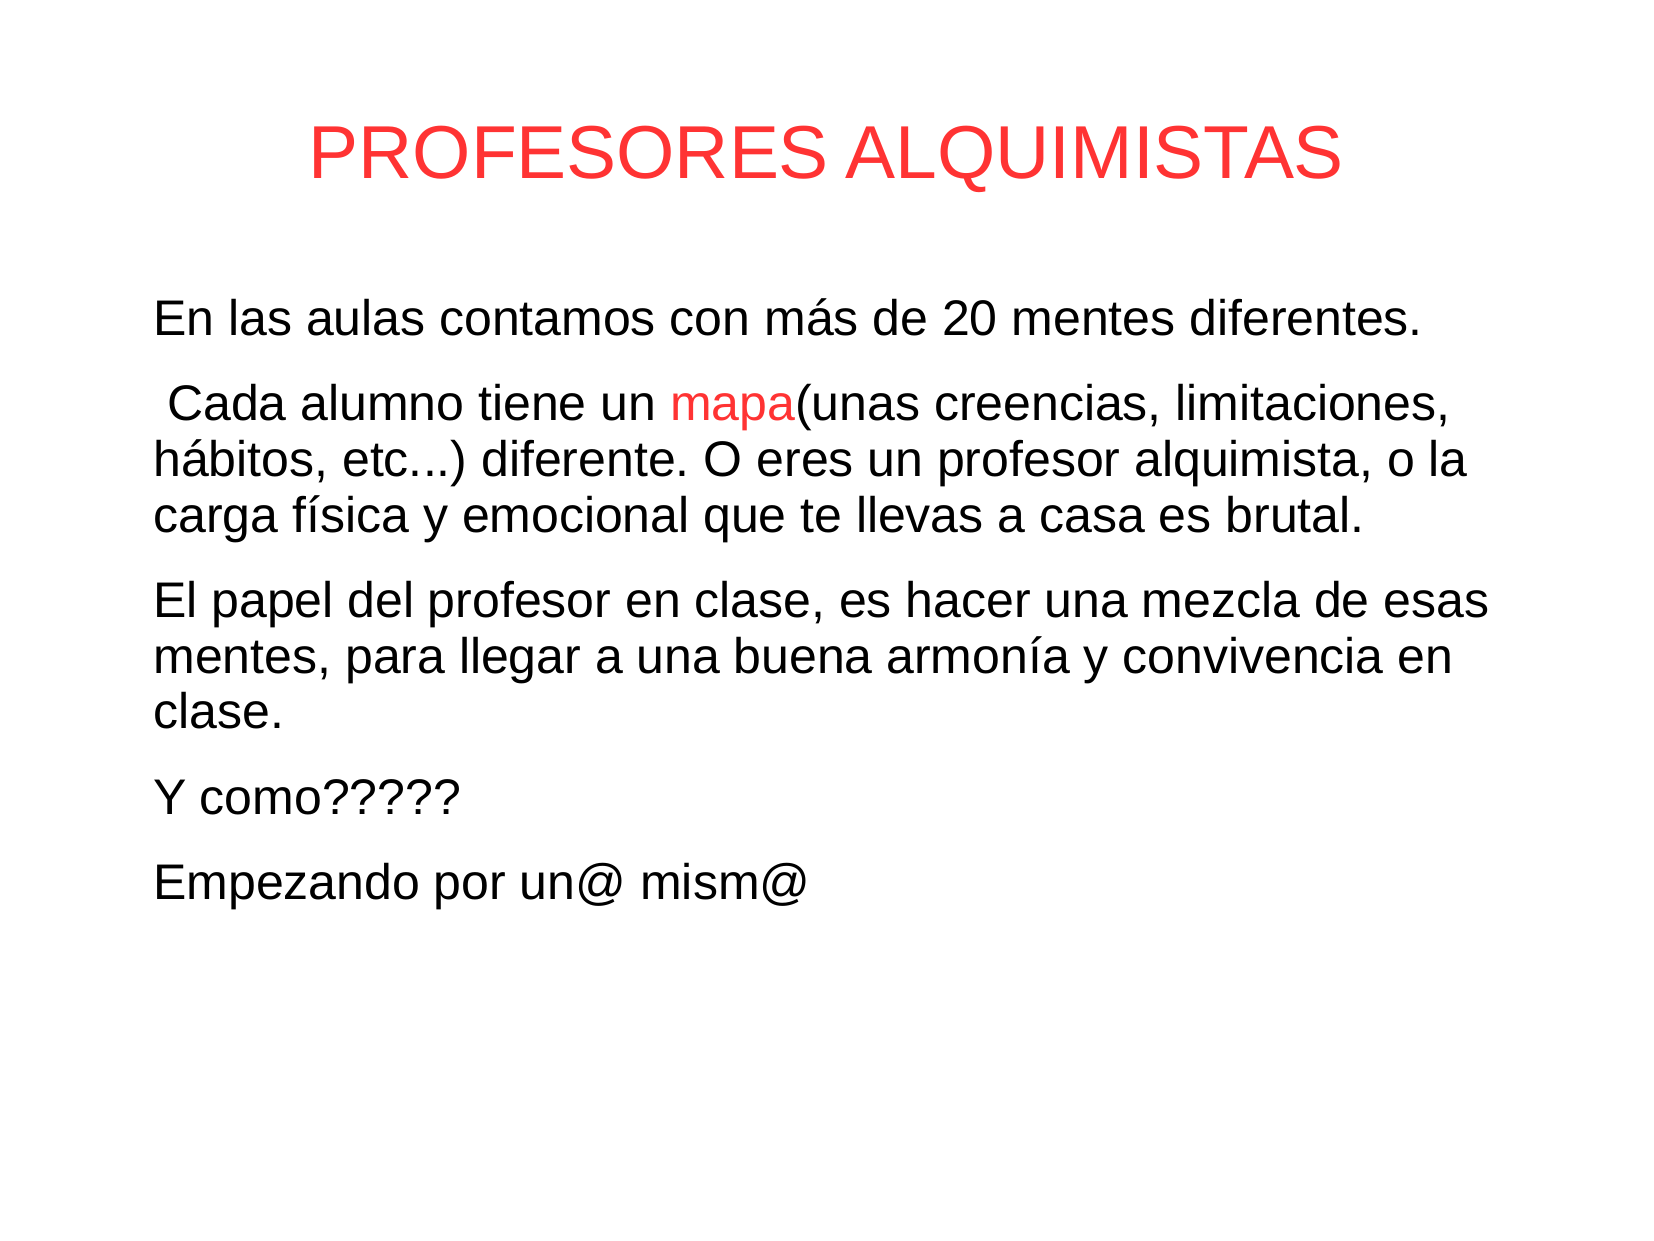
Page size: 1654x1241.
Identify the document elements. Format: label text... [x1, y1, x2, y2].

title PROFESORES ALQUIMISTAS [82, 49, 1571, 257]
list En las aulas contamos con más de 20 mentes diferentes. Cada alumno tiene un mapa(unas creencias, limitaciones, hábitos, etc...) diferente. O eres un profesor alquimista, o la carga física y emocional que te llevas a casa es brutal. El papel del profesor en clase, es hacer una mezcla de esas mentes, para llegar a una buena armonía y convivencia en clase. Y como????? Empezando por un@ mism@ [82, 290, 1571, 1109]
